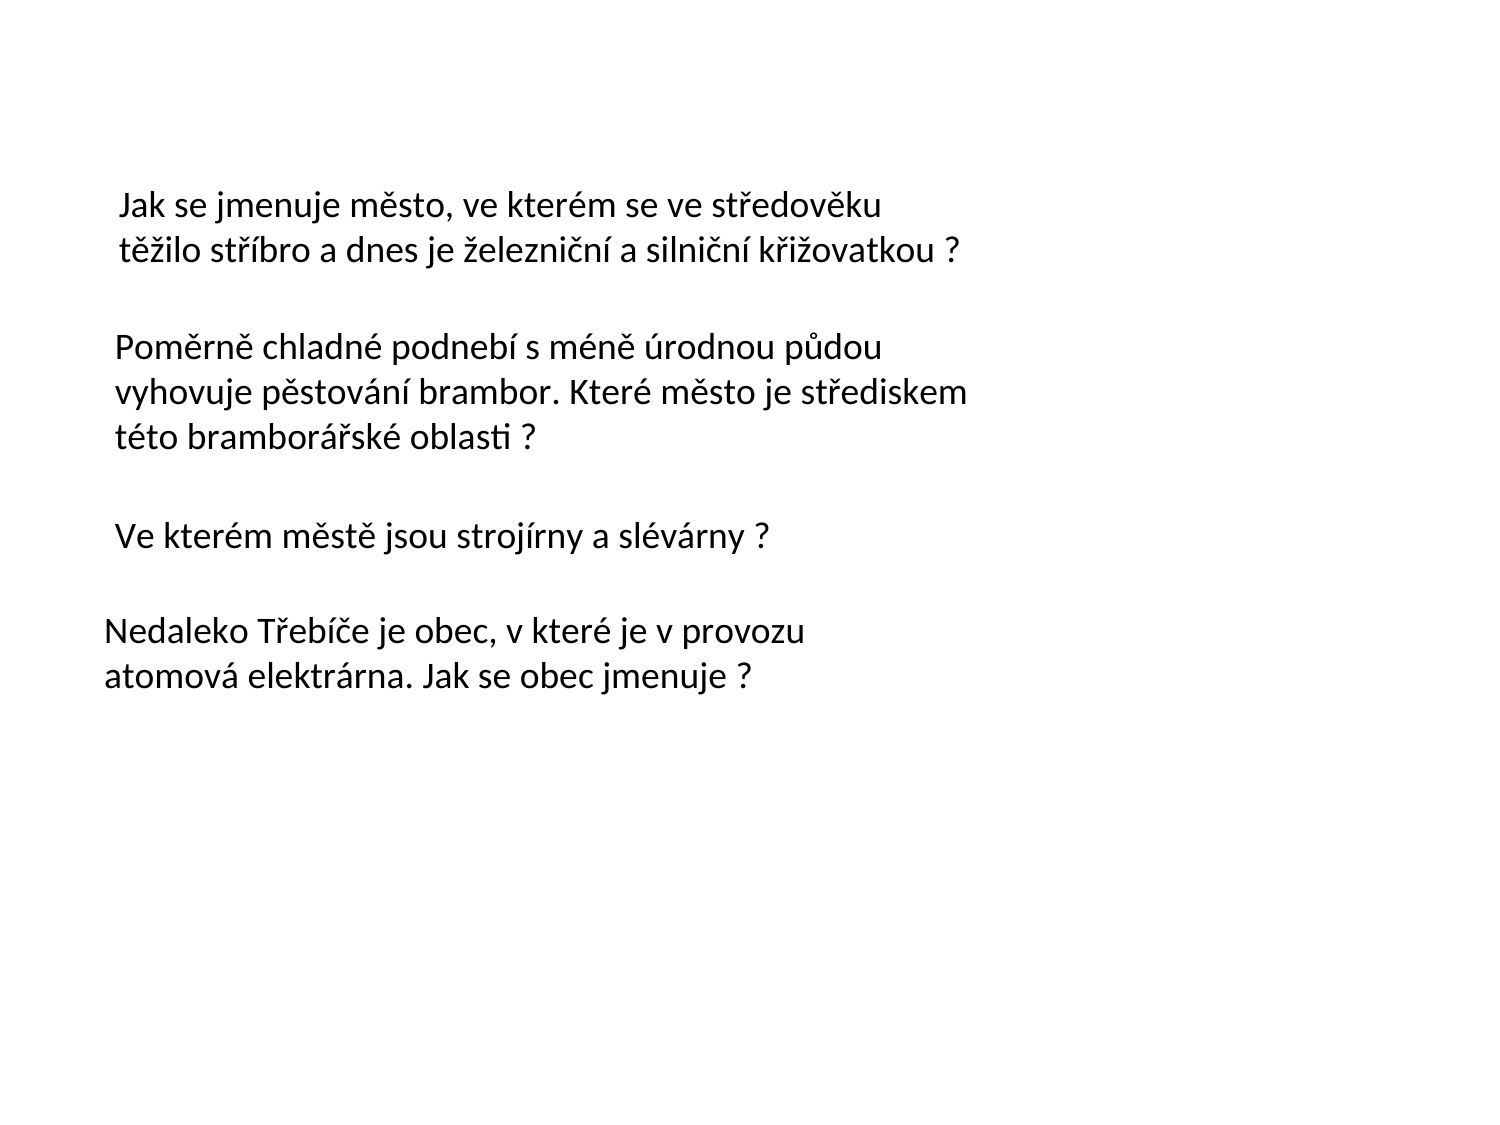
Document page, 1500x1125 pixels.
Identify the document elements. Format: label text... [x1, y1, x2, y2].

text_box Nedaleko Třebíče je obec, v které je v provozu atomová elektrárna. Jak se obec jmenuje ? [89, 597, 830, 704]
text_box Ve kterém městě jsou strojírny a slévárny ? [100, 503, 799, 564]
text_box Jak se jmenuje město, ve kterém se ve středověku těžilo stříbro a dnes je železniční a silniční křižovatkou ? [103, 172, 978, 279]
text_box Poměrně chladné podnebí s méně úrodnou půdou vyhovuje pěstování brambor. Které město je střediskem této bramborářské oblasti ? [100, 314, 985, 465]
